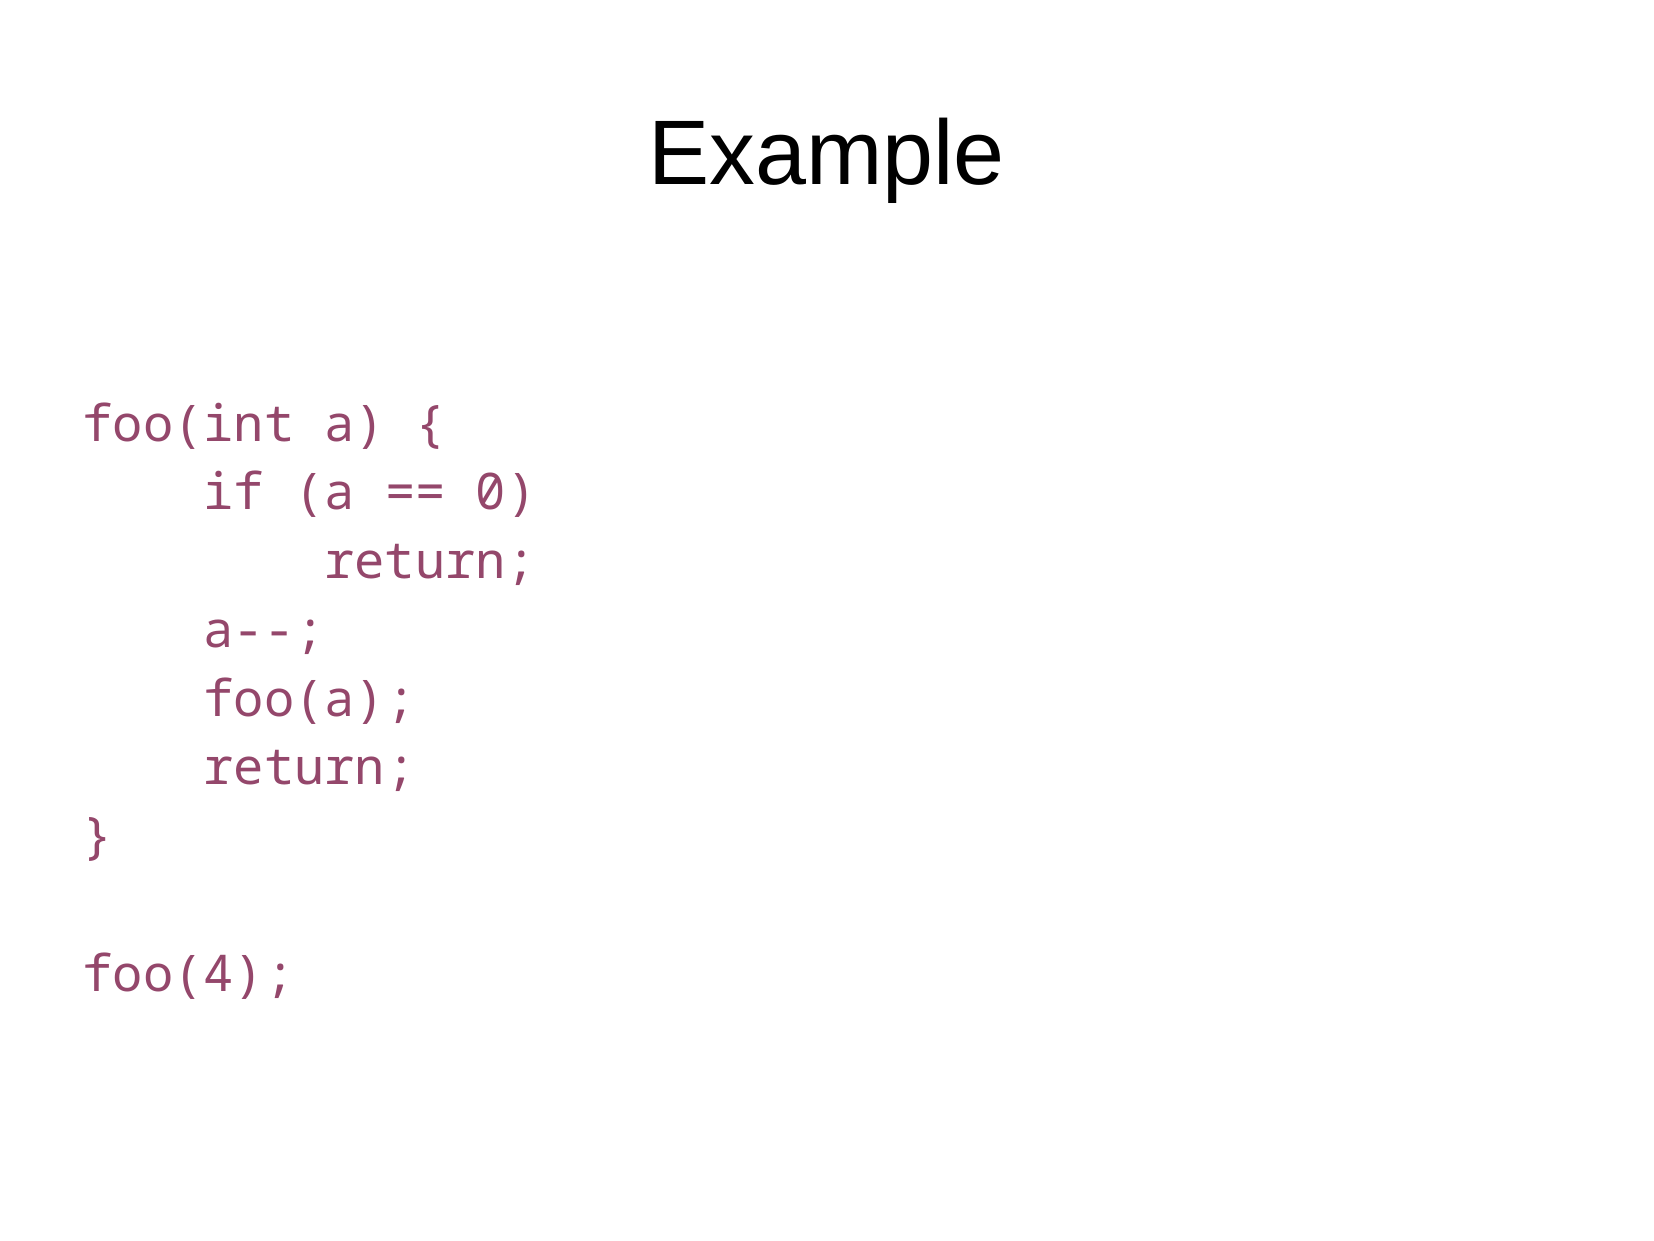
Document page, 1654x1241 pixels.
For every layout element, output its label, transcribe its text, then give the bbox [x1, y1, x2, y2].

list foo(int a) { if (a == 0) return; a--; foo(a); return; } foo(4); [82, 290, 809, 1010]
title Example [82, 49, 1571, 257]
